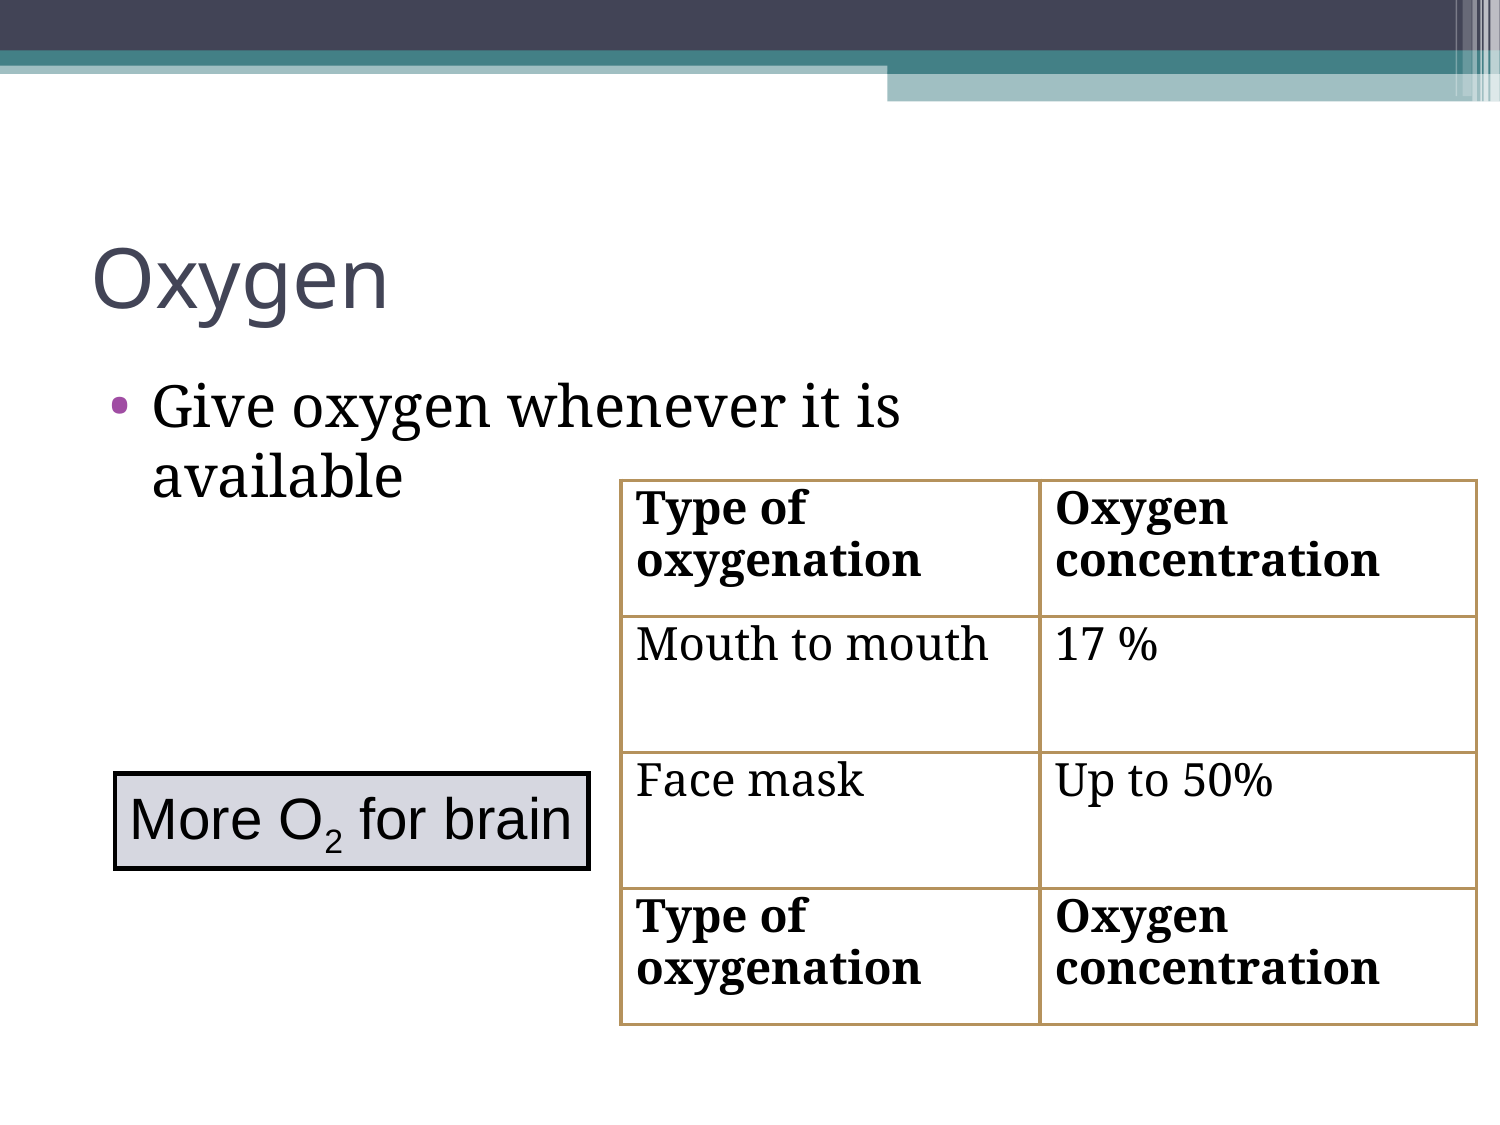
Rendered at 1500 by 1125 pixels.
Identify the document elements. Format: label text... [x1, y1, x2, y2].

table_header Type of oxygenation [623, 482, 1038, 615]
table_header Oxygen concentration [1042, 482, 1475, 615]
text_box More O2 for brain [115, 773, 589, 869]
table_cell Oxygen concentration [1042, 890, 1475, 1023]
table_cell Type of oxygenation [623, 890, 1038, 1023]
text_box Oxygen [75, 187, 1426, 363]
table_cell Face mask [623, 754, 1038, 887]
text_box Give oxygen whenever it is available [76, 361, 1149, 580]
table_cell Up to 50% [1042, 754, 1475, 887]
table_cell 17 % [1042, 618, 1475, 751]
table_cell Mouth to mouth [623, 618, 1038, 751]
